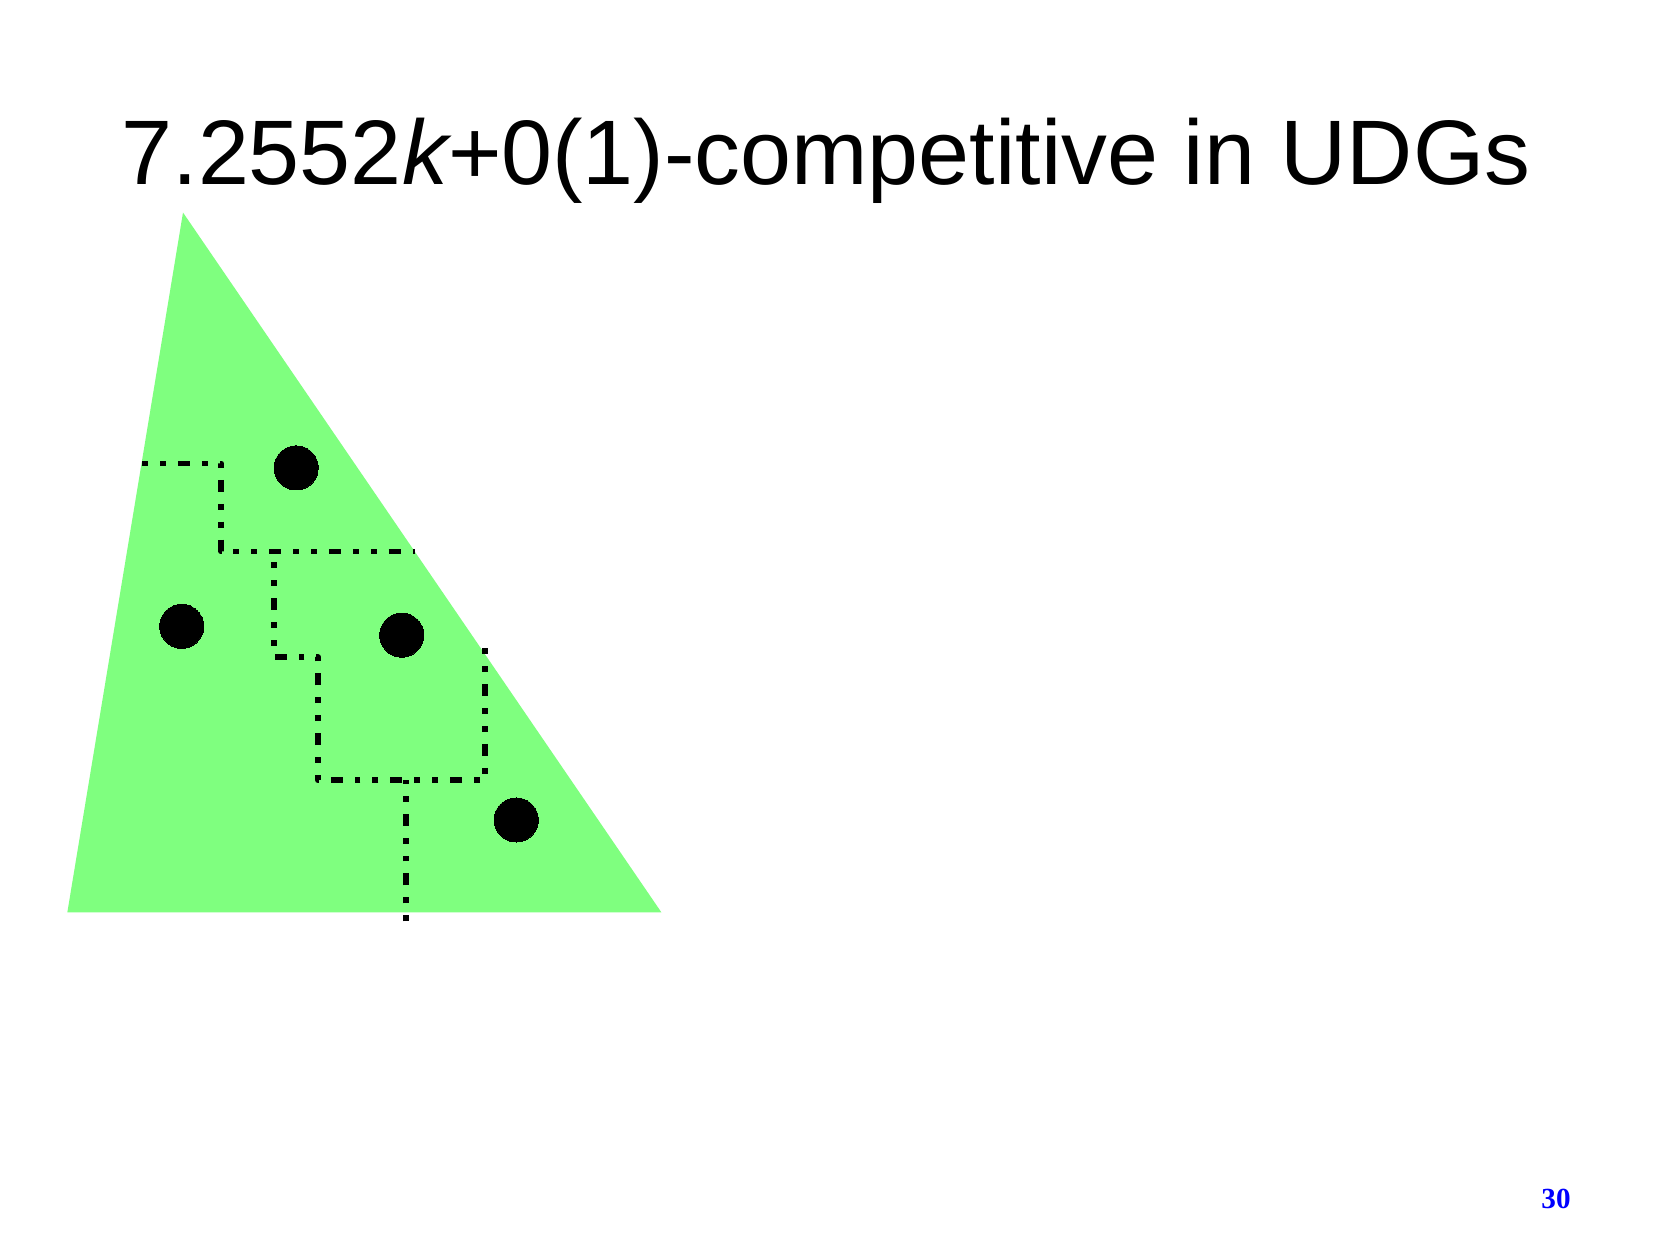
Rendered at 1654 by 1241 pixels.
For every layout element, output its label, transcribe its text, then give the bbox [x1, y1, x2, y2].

title 7.2552k+0(1)-competitive in UDGs [82, 49, 1571, 257]
text_box [67, 212, 662, 913]
